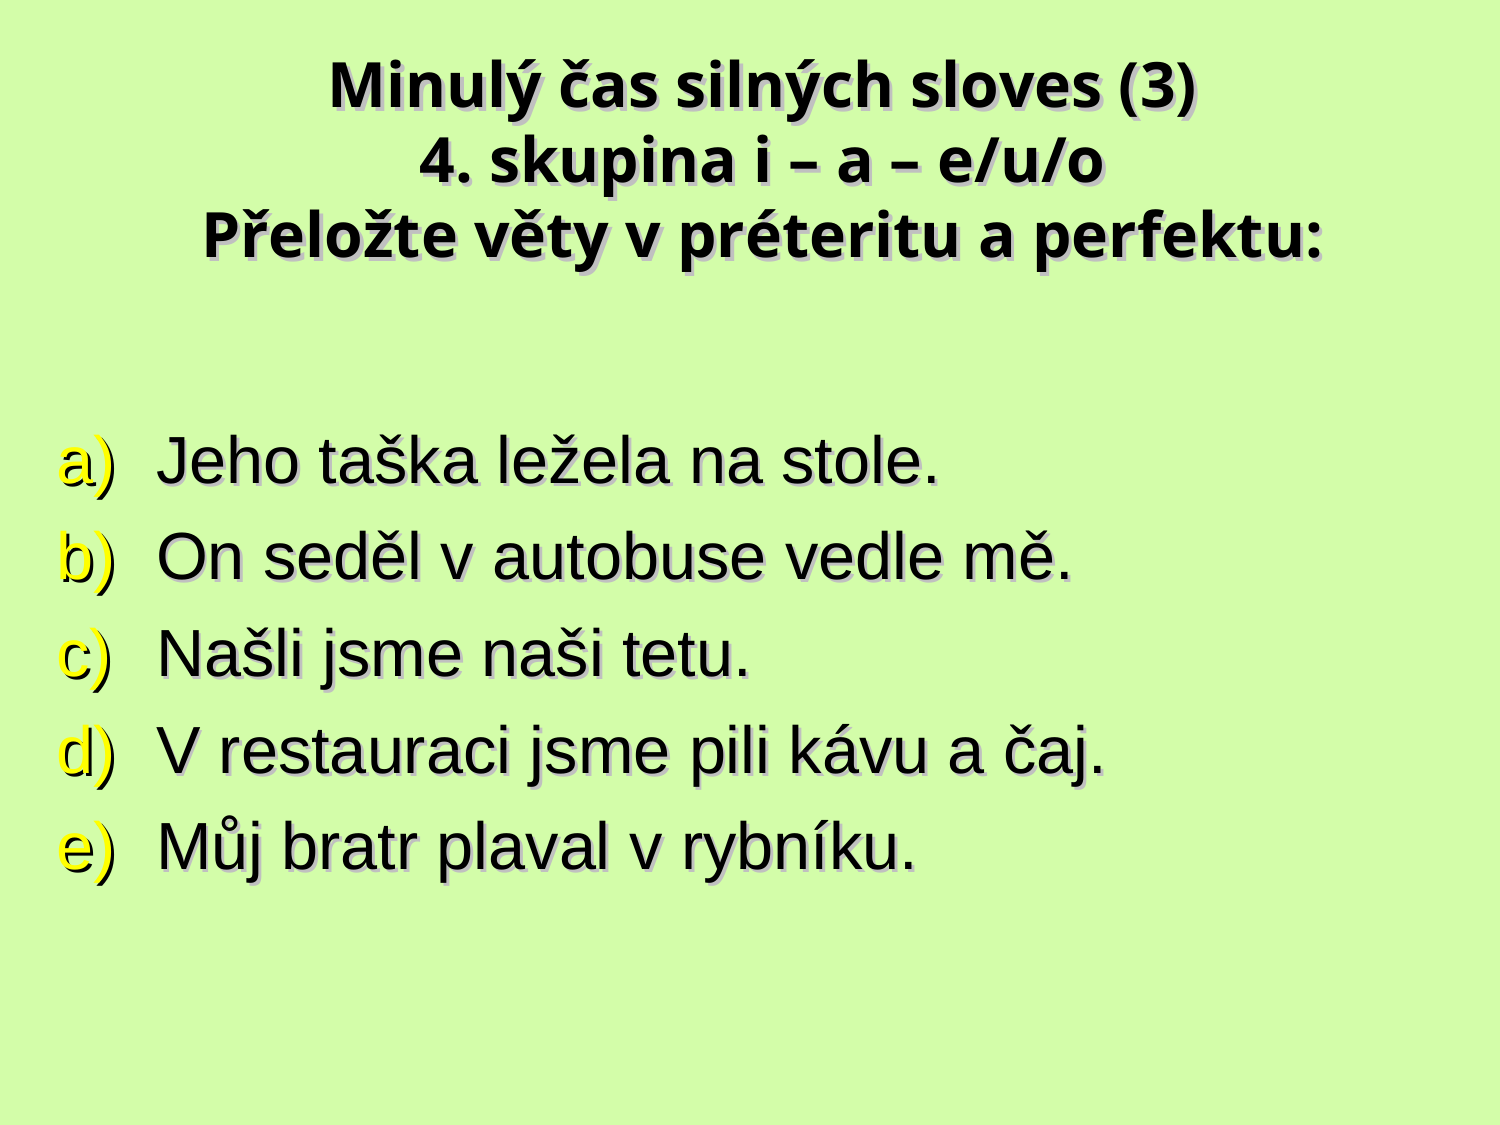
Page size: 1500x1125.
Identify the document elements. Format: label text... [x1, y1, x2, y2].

title Minulý čas silných sloves (3) 4. skupina i – a – e/u/o Přeložte věty v préteritu a perfektu: [75, 37, 1451, 278]
list Jeho taška ležela na stole. On seděl v autobuse vedle mě. Našli jsme naši tetu. V restauraci jsme pili kávu a čaj. Můj bratr plaval v rybníku. [41, 312, 1452, 1000]
